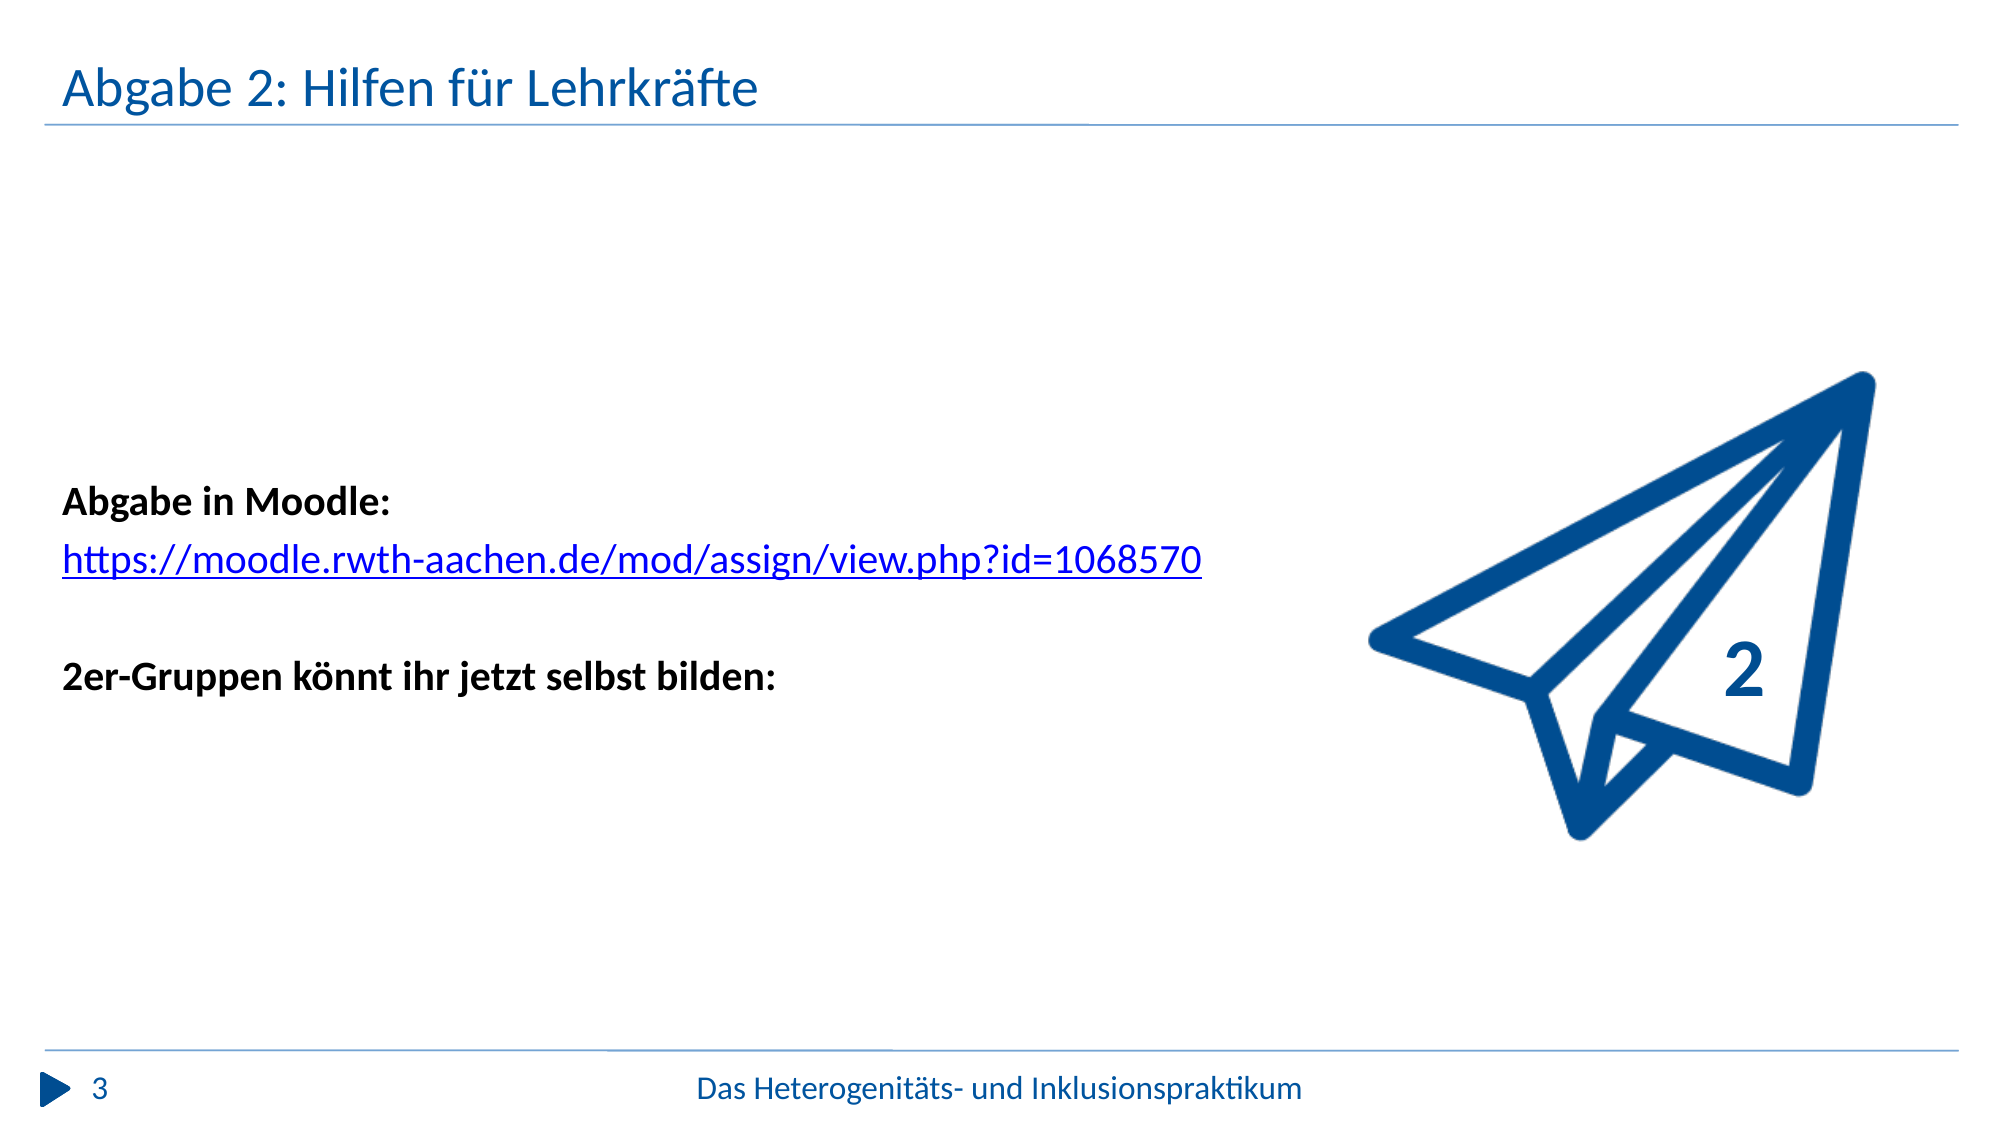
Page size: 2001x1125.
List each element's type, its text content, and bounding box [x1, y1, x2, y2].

title Abgabe 2: Hilfen für Lehrkräfte [47, 42, 1959, 125]
text_box 2 [1709, 605, 1782, 721]
picture [1318, 302, 1926, 910]
text_box Abgabe in Moodle: https://moodle.rwth-aachen.de/mod/assign/view.php?id=1068570 2er-Gruppen könnt ihr jetzt selbst bilden: [47, 149, 1319, 1024]
footer Das Heterogenitäts- und Inklusionspraktikum [488, 1058, 1512, 1119]
